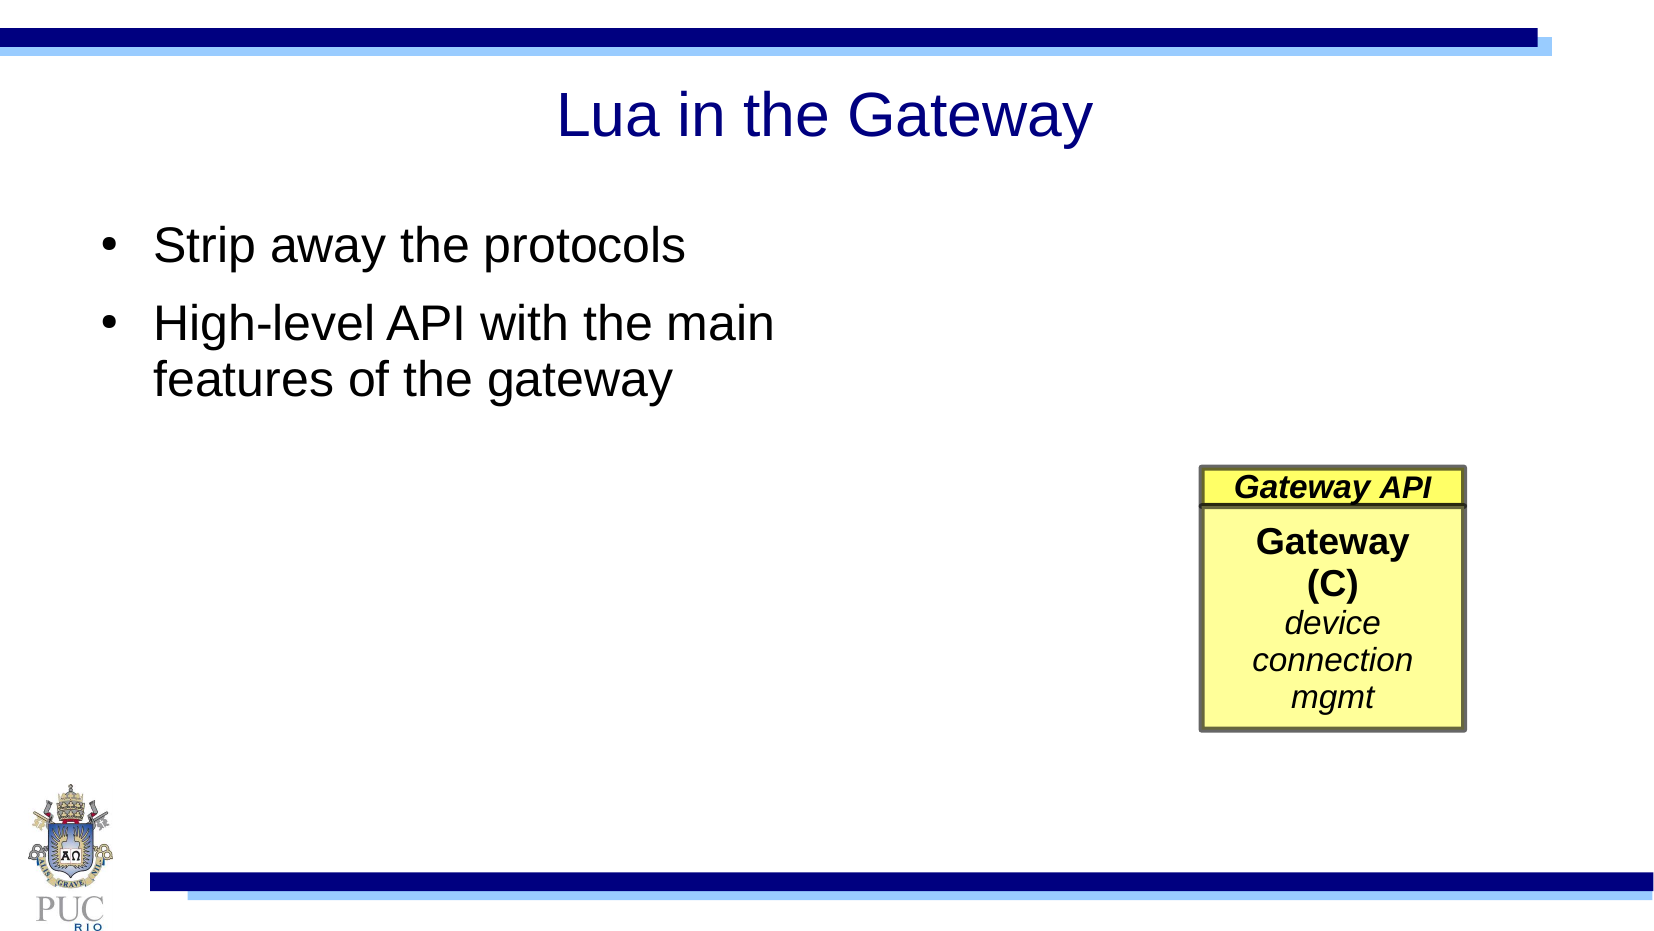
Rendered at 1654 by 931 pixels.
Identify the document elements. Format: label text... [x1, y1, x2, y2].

text_box Gateway (C) device connection mgmt [1201, 506, 1465, 730]
text_box Gateway API [1201, 467, 1465, 506]
title Lua in the Gateway [37, 37, 1613, 193]
list Strip away the protocols High-level API with the main features of the gateway [82, 217, 863, 758]
picture [28, 784, 113, 931]
